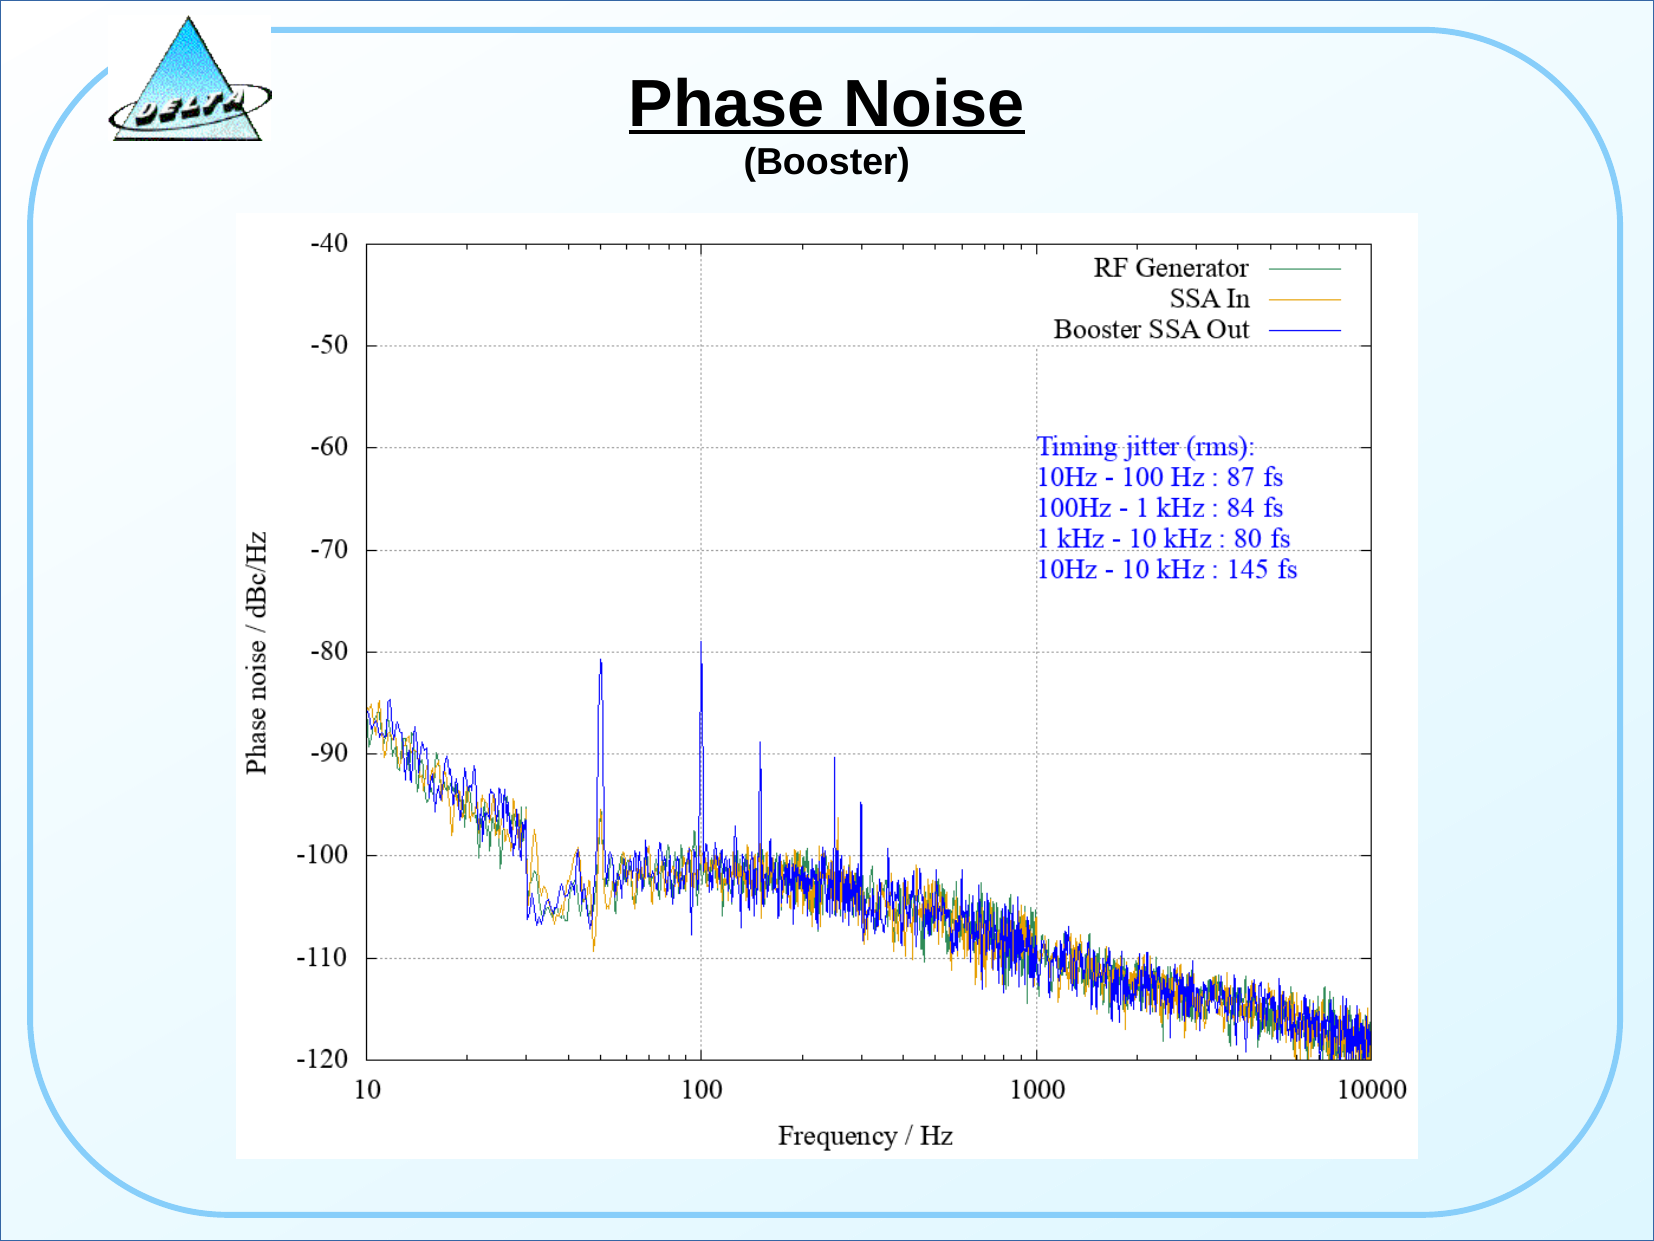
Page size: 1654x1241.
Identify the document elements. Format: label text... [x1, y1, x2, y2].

text_box [0, 0, 1654, 1241]
picture [107, 14, 272, 141]
text_box Phase Noise (Booster) [613, 58, 1040, 190]
picture [236, 213, 1418, 1159]
